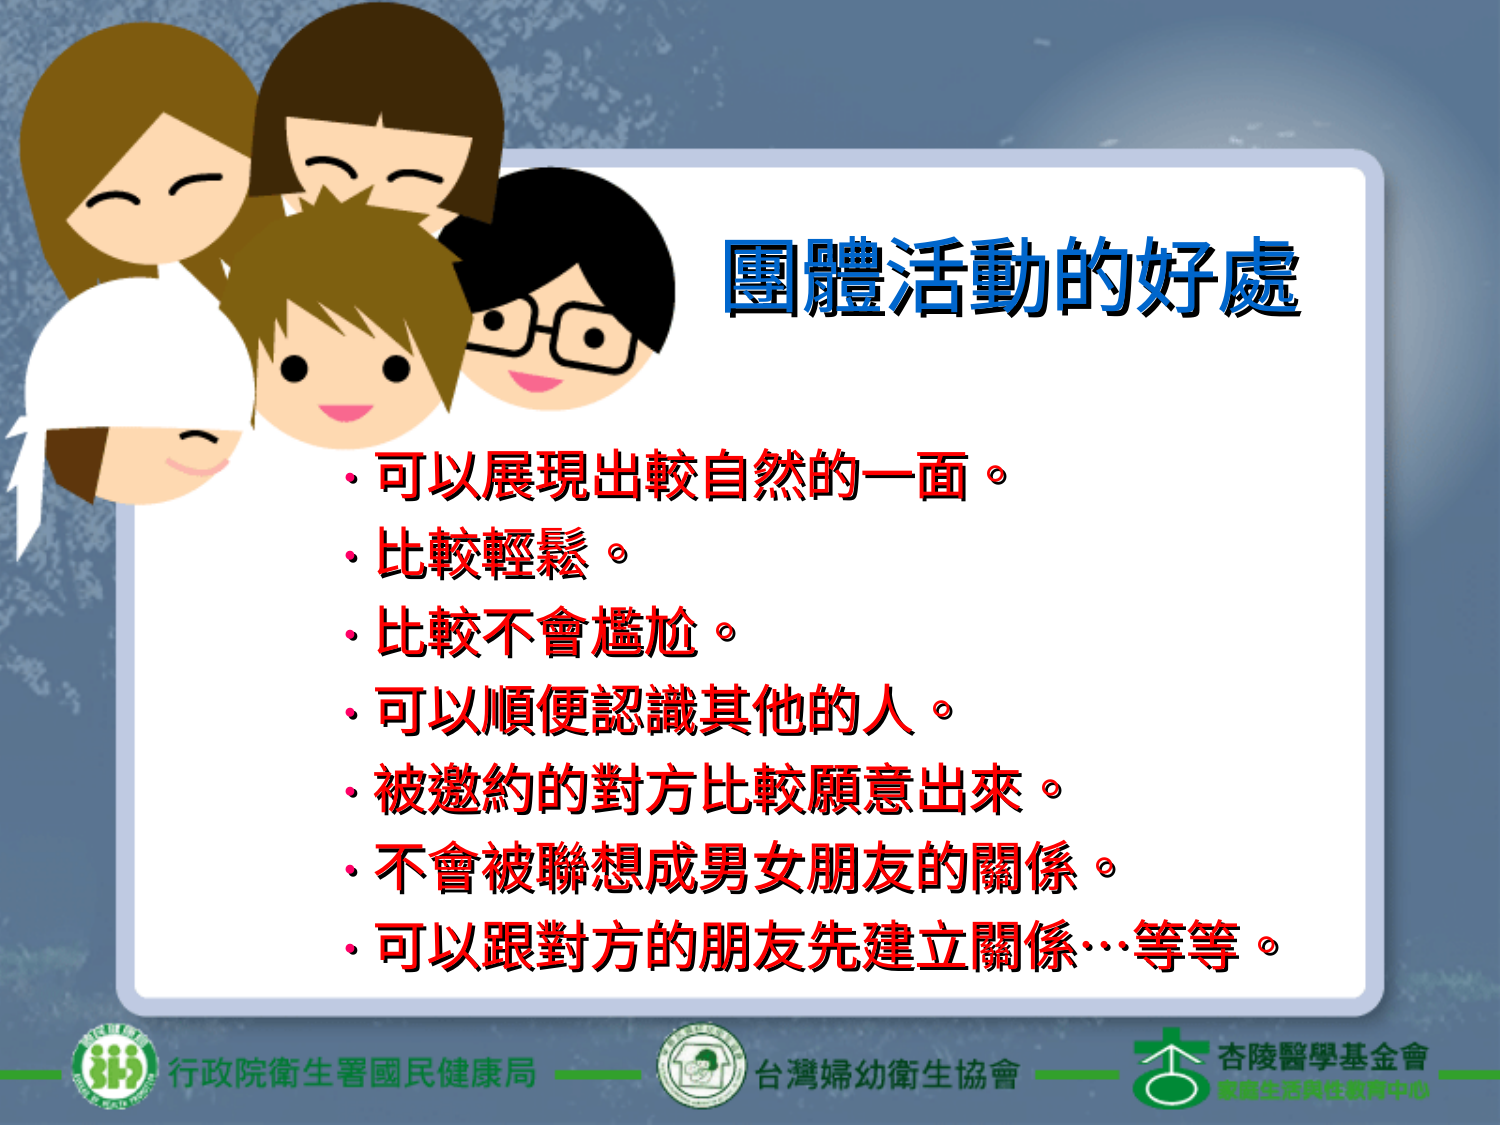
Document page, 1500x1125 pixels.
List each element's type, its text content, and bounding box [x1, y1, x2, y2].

list ˙可以展現出較自然的一面。 ˙比較輕鬆。 ˙比較不會尷尬。 ˙可以順便認識其他的人。 ˙被邀約的對方比較願意出來。 ˙不會被聯想成男女朋友的關係。 ˙可以跟對方的朋友先建立關係…等等。 [324, 432, 1377, 998]
title 團體活動的好處 [702, 208, 1322, 338]
picture [0, 0, 1500, 1125]
